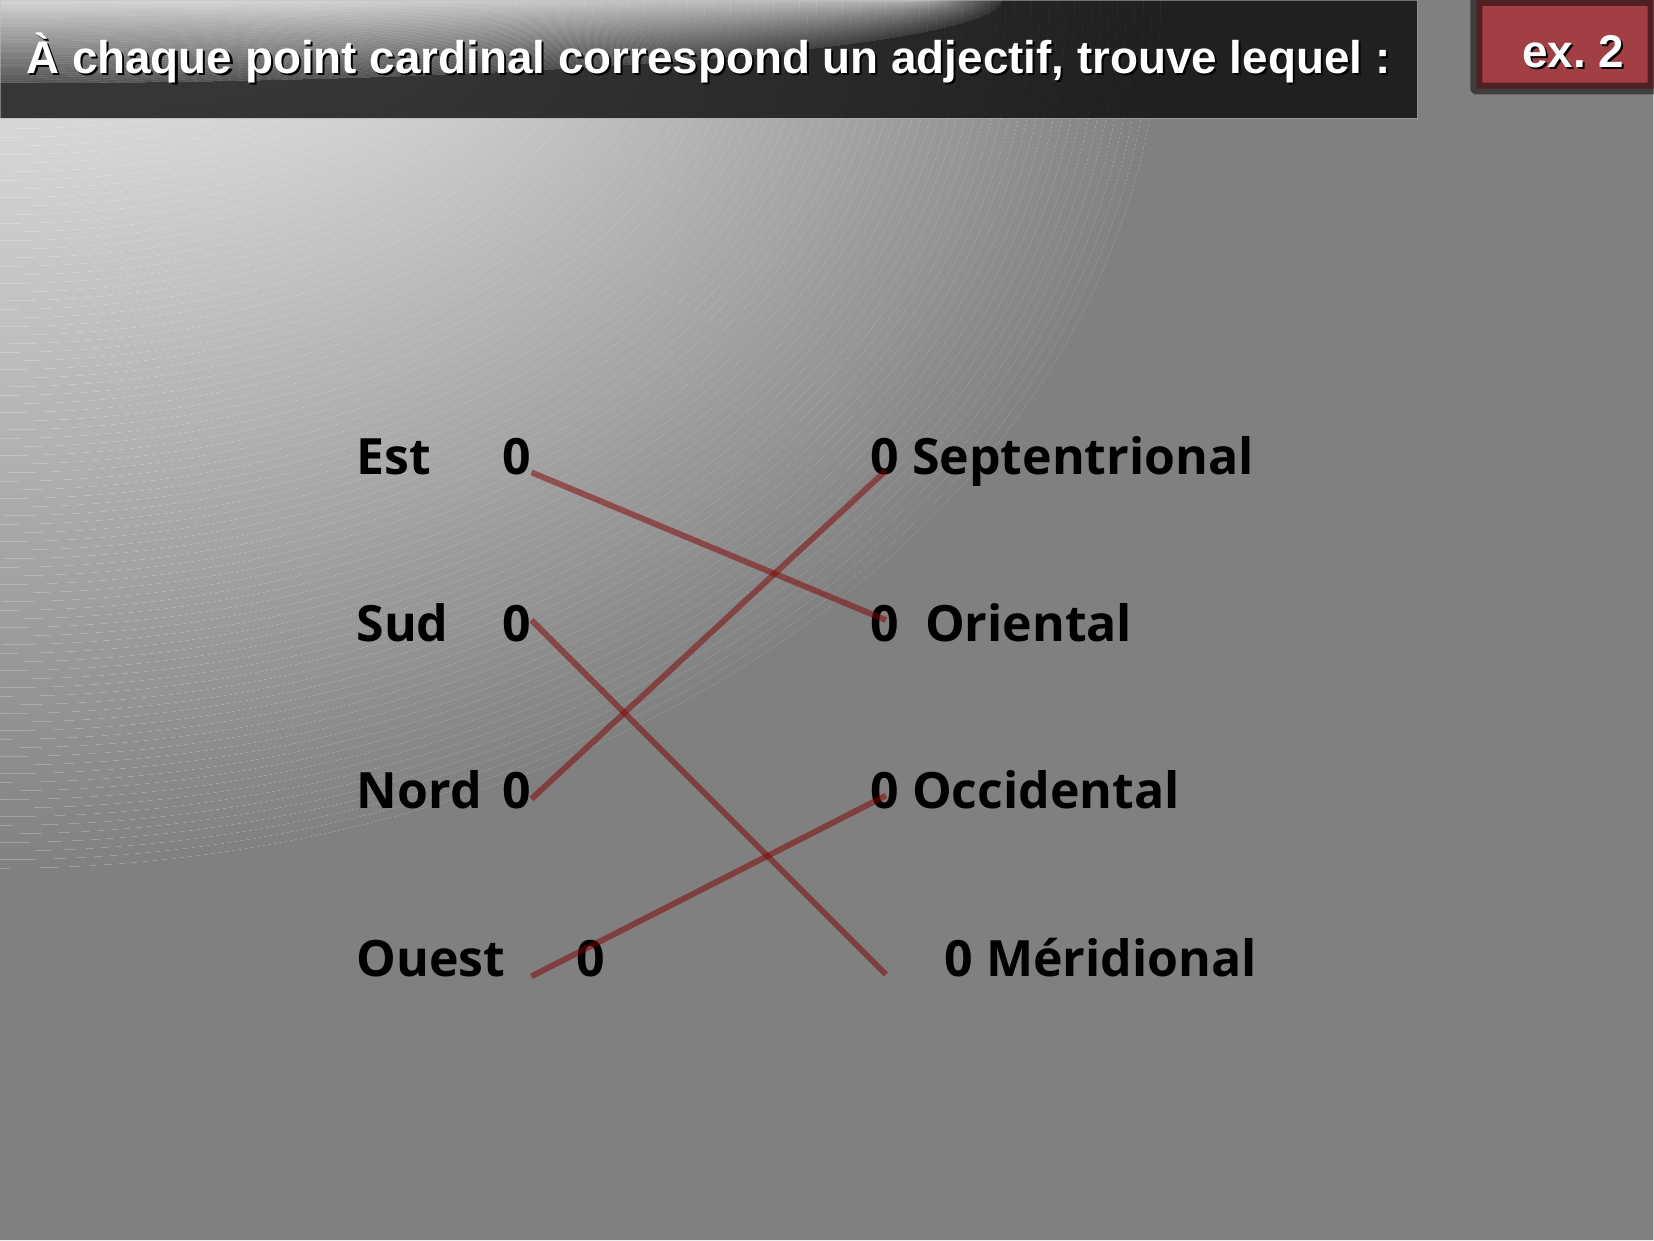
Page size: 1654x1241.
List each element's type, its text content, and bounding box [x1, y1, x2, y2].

text_box À chaque point cardinal correspond un adjectif, trouve lequel : [0, 0, 1418, 119]
text_box ex. 2 [1476, 0, 1654, 89]
text_box Est 0 0 Septentrional Sud 0 0 Oriental Nord 0 0 Occidental Ouest 0 0 Méridional [88, 265, 1536, 1152]
